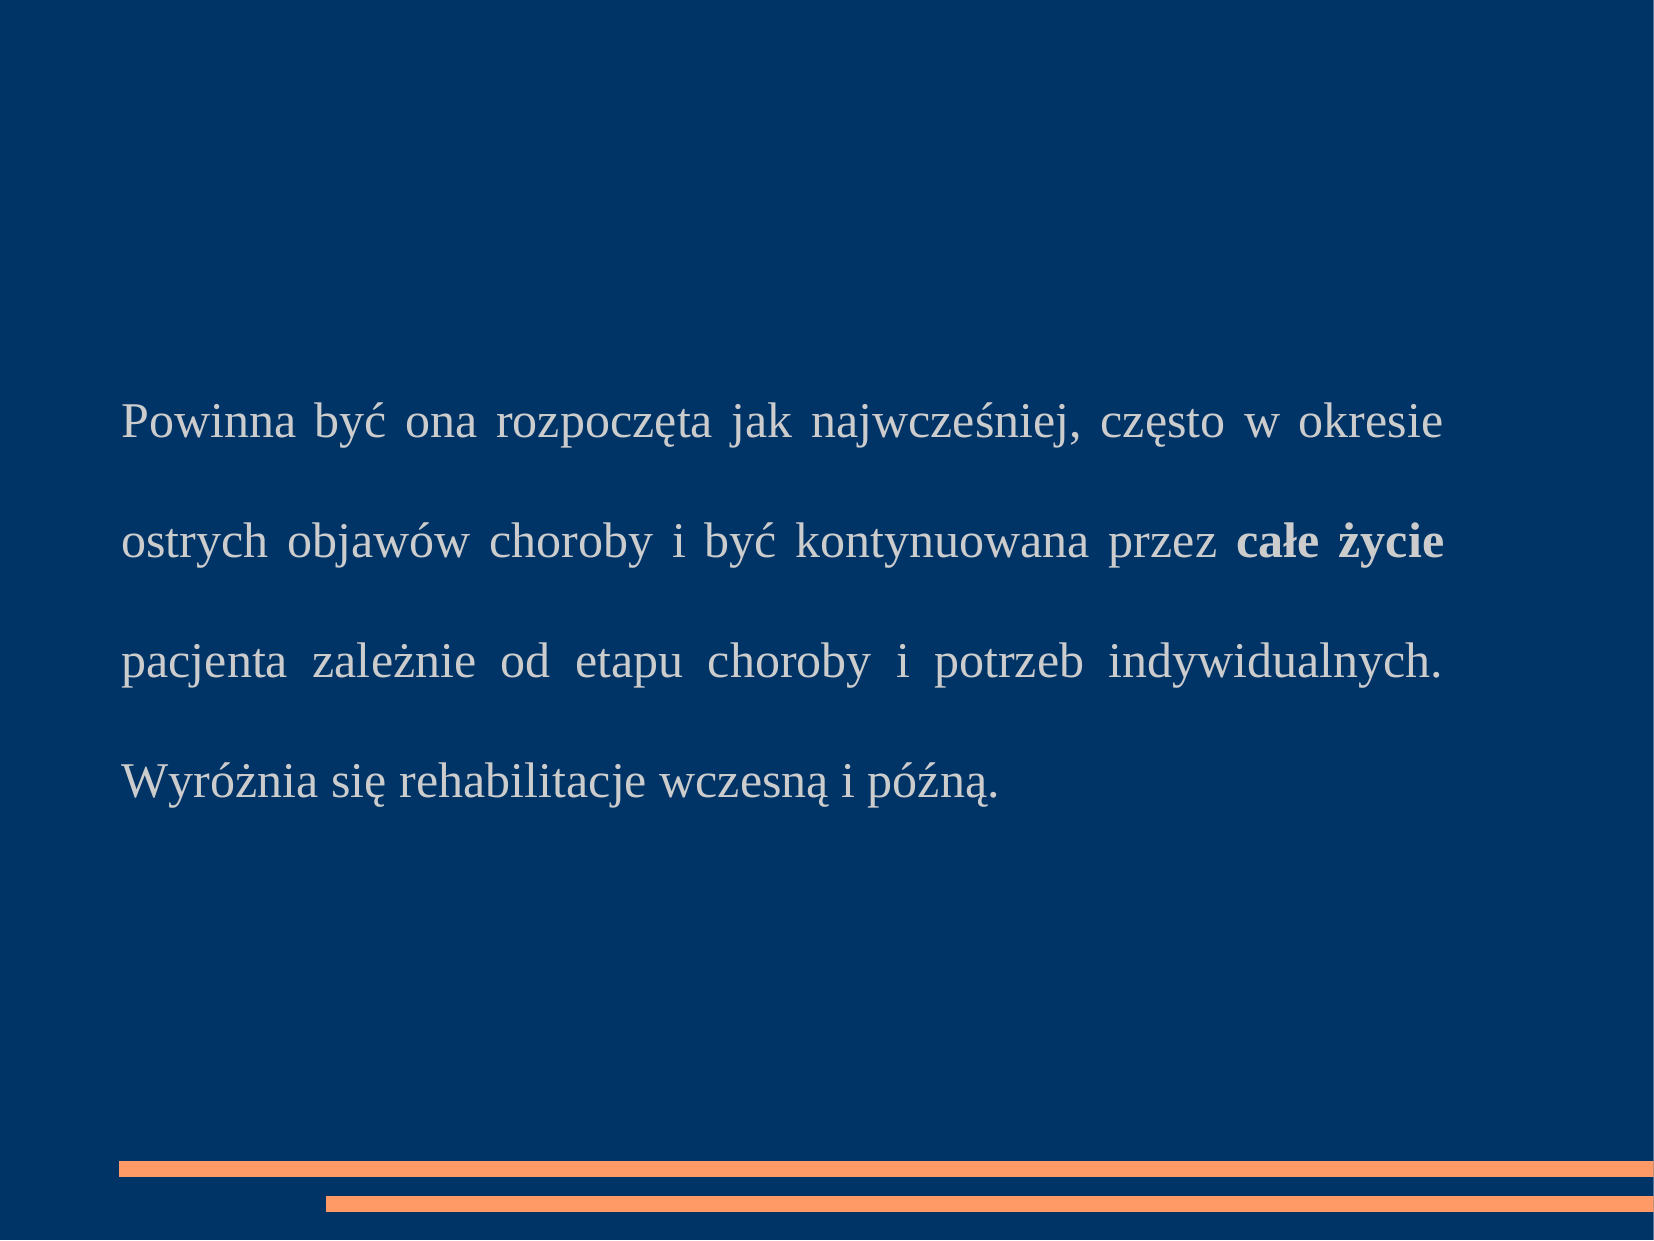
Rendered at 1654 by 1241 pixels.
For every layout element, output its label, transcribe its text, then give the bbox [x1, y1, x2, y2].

subtitle Powinna być ona rozpoczęta jak najwcześniej, często w okresie ostrych objawów choroby i być kontynuowana przez całe życie pacjenta zależnie od etapu choroby i potrzeb indywidualnych. Wyróżnia się rehabilitacje wczesną i późną. [121, 24, 1534, 1111]
